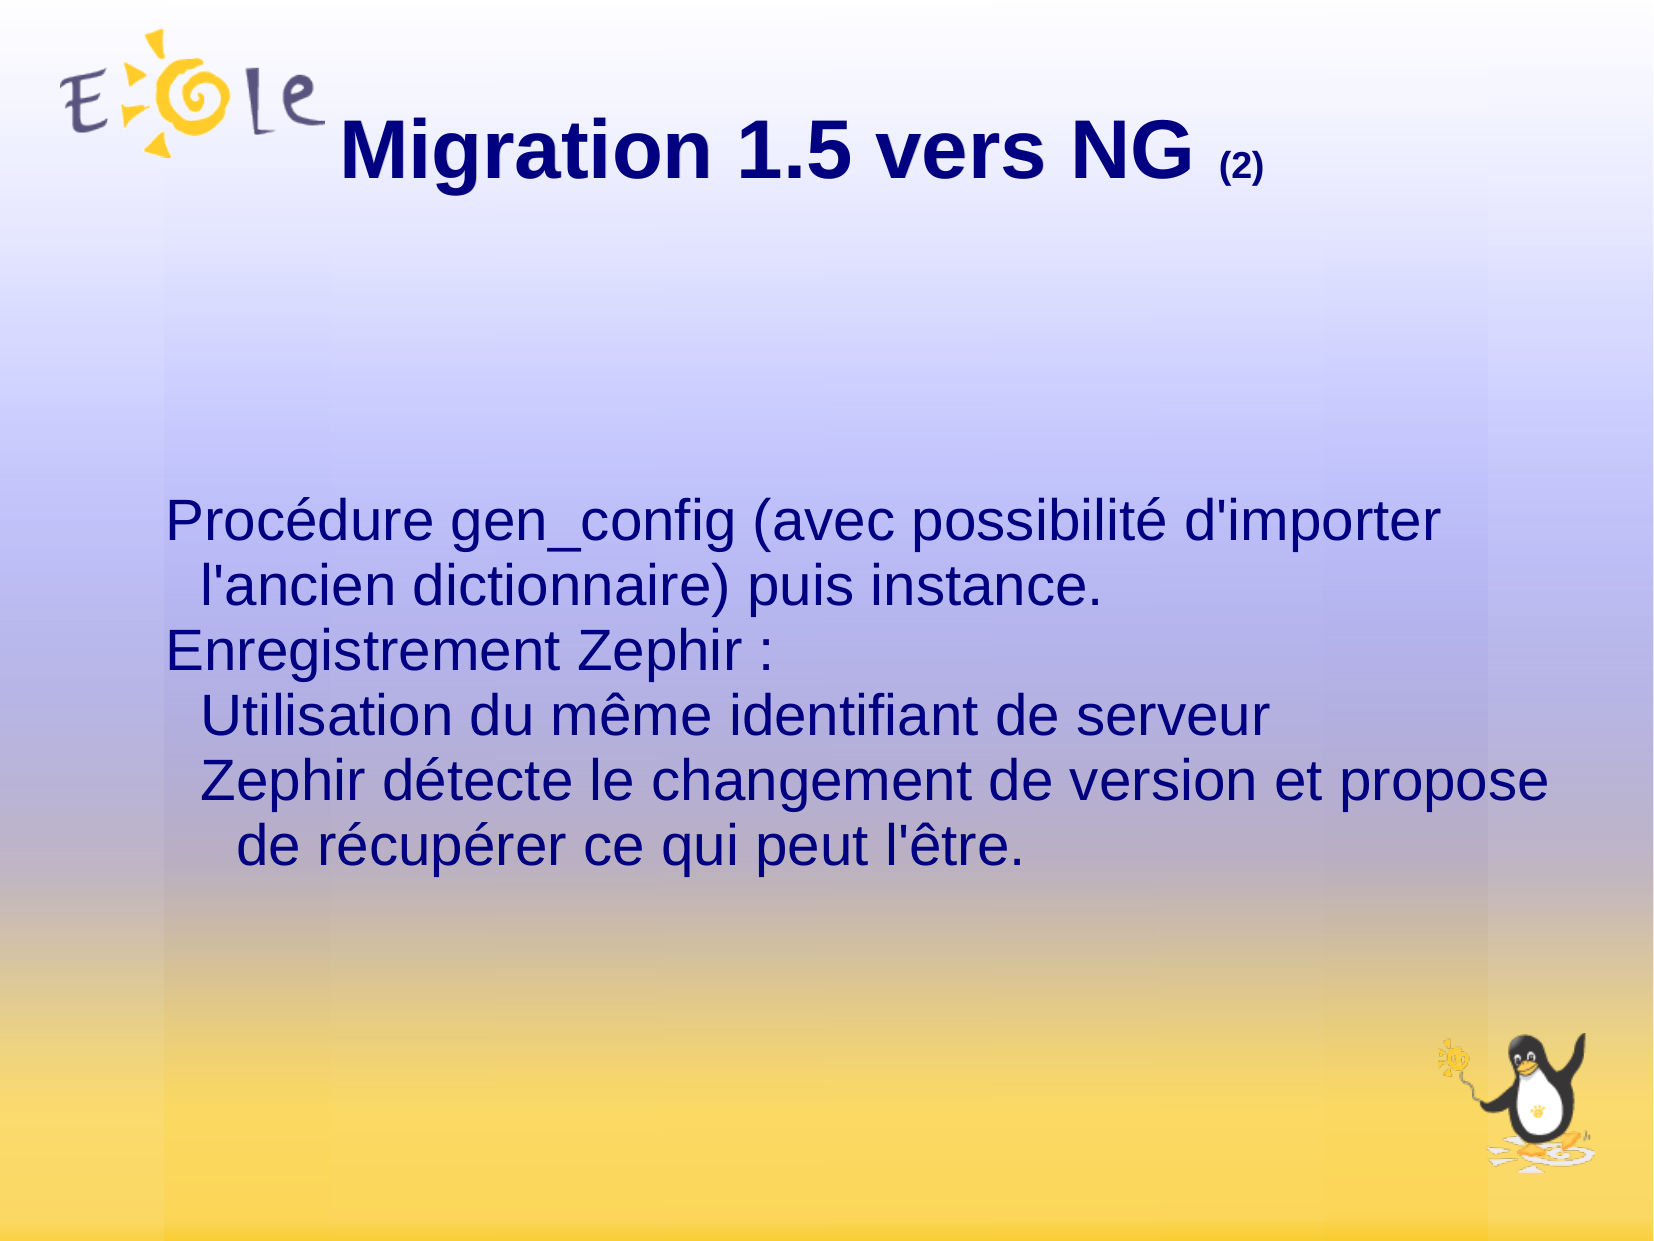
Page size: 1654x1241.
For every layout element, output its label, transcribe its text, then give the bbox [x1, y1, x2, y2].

subtitle Procédure gen_config (avec possibilité d'importer l'ancien dictionnaire) puis instance. Enregistrement Zephir : Utilisation du même identifiant de serveur Zephir détecte le changement de version et propose de récupérer ce qui peut l'être. [59, 281, 1571, 1085]
text_box Migration 1.5 vers NG (2) [324, 95, 1280, 218]
picture [0, 0, 1654, 1241]
